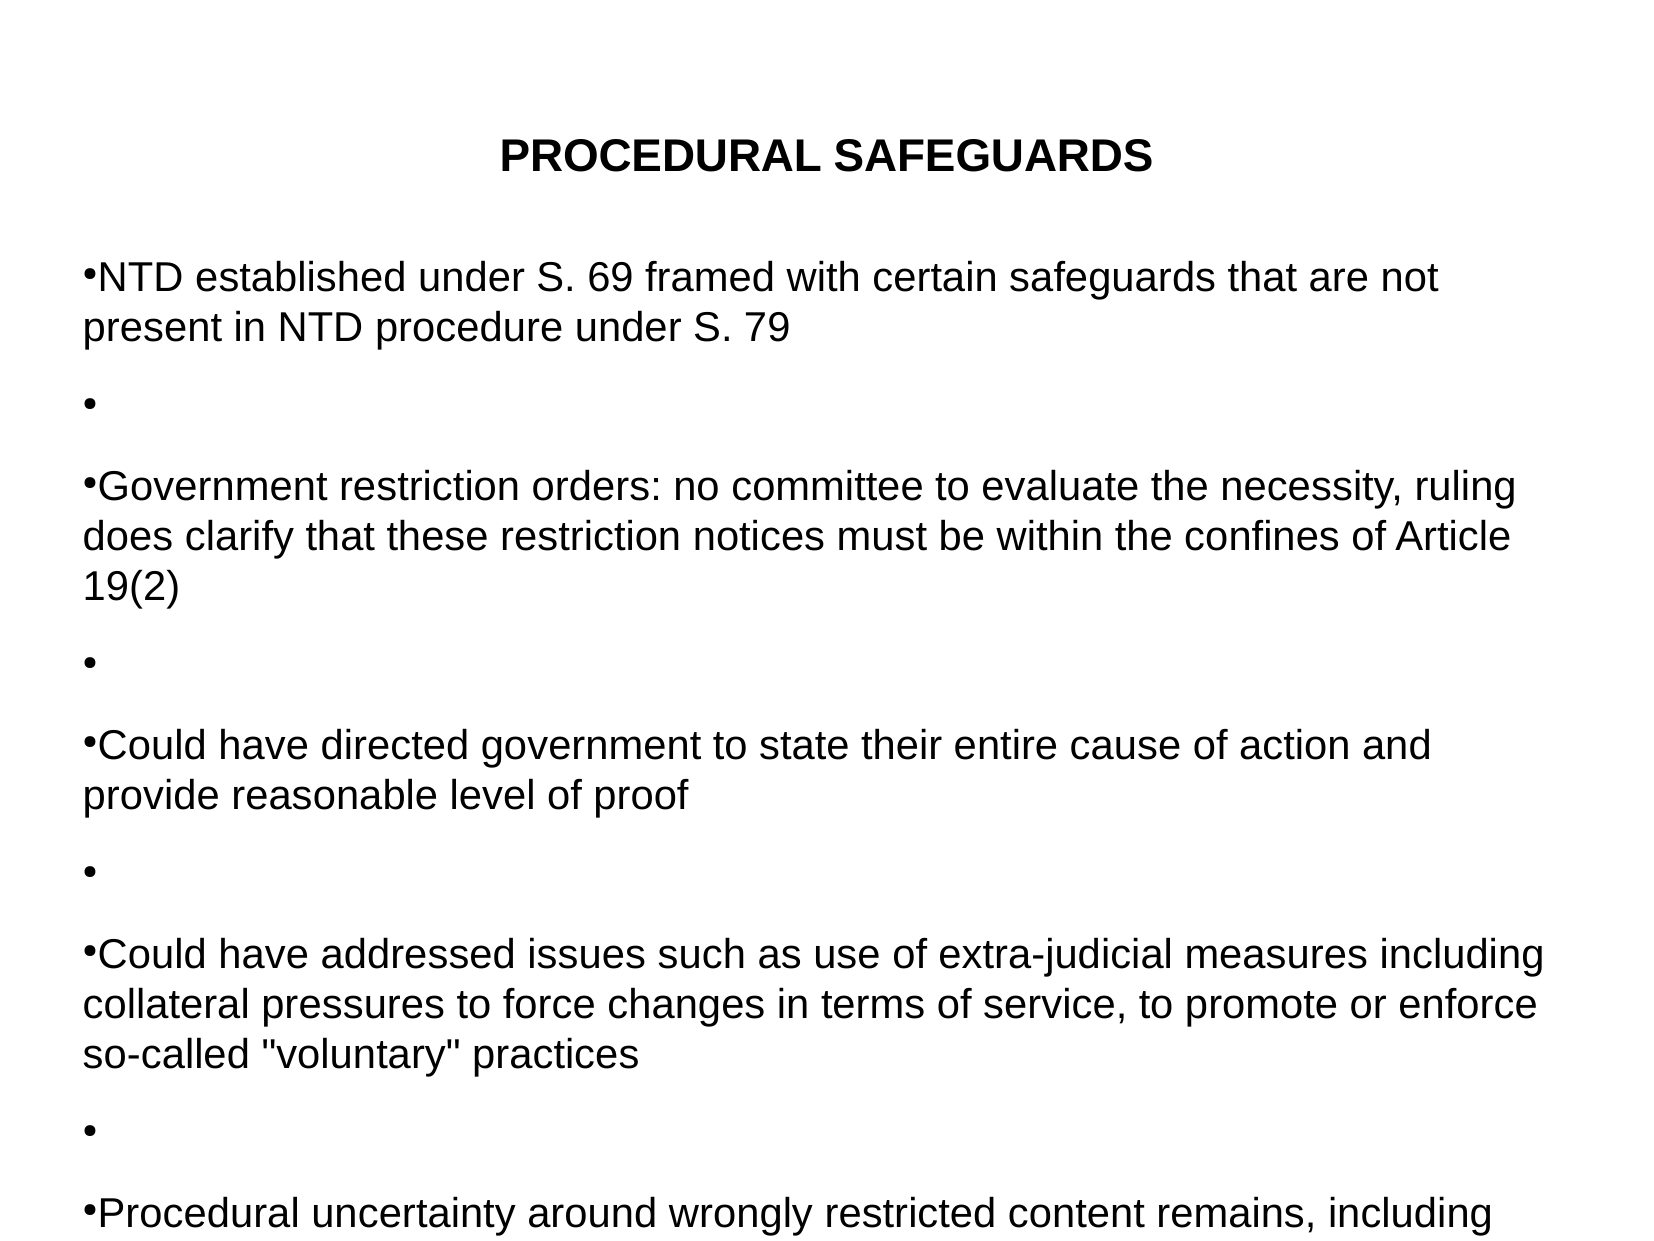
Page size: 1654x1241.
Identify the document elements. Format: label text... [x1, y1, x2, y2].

subtitle NTD established under S. 69 framed with certain safeguards that are not present in NTD procedure under S. 79 Government restriction orders: no committee to evaluate the necessity, ruling does clarify that these restriction notices must be within the confines of Article 19(2) Could have directed government to state their entire cause of action and provide reasonable level of proof Could have addressed issues such as use of extra-judicial measures including collateral pressures to force changes in terms of service, to promote or enforce so-called "voluntary" practices Procedural uncertainty around wrongly restricted content remains, including what limitations should be placed on the length, duration and geographical scope of the restriction [82, 250, 1571, 1050]
title PROCEDURAL SAFEGUARDS [82, 49, 1571, 250]
